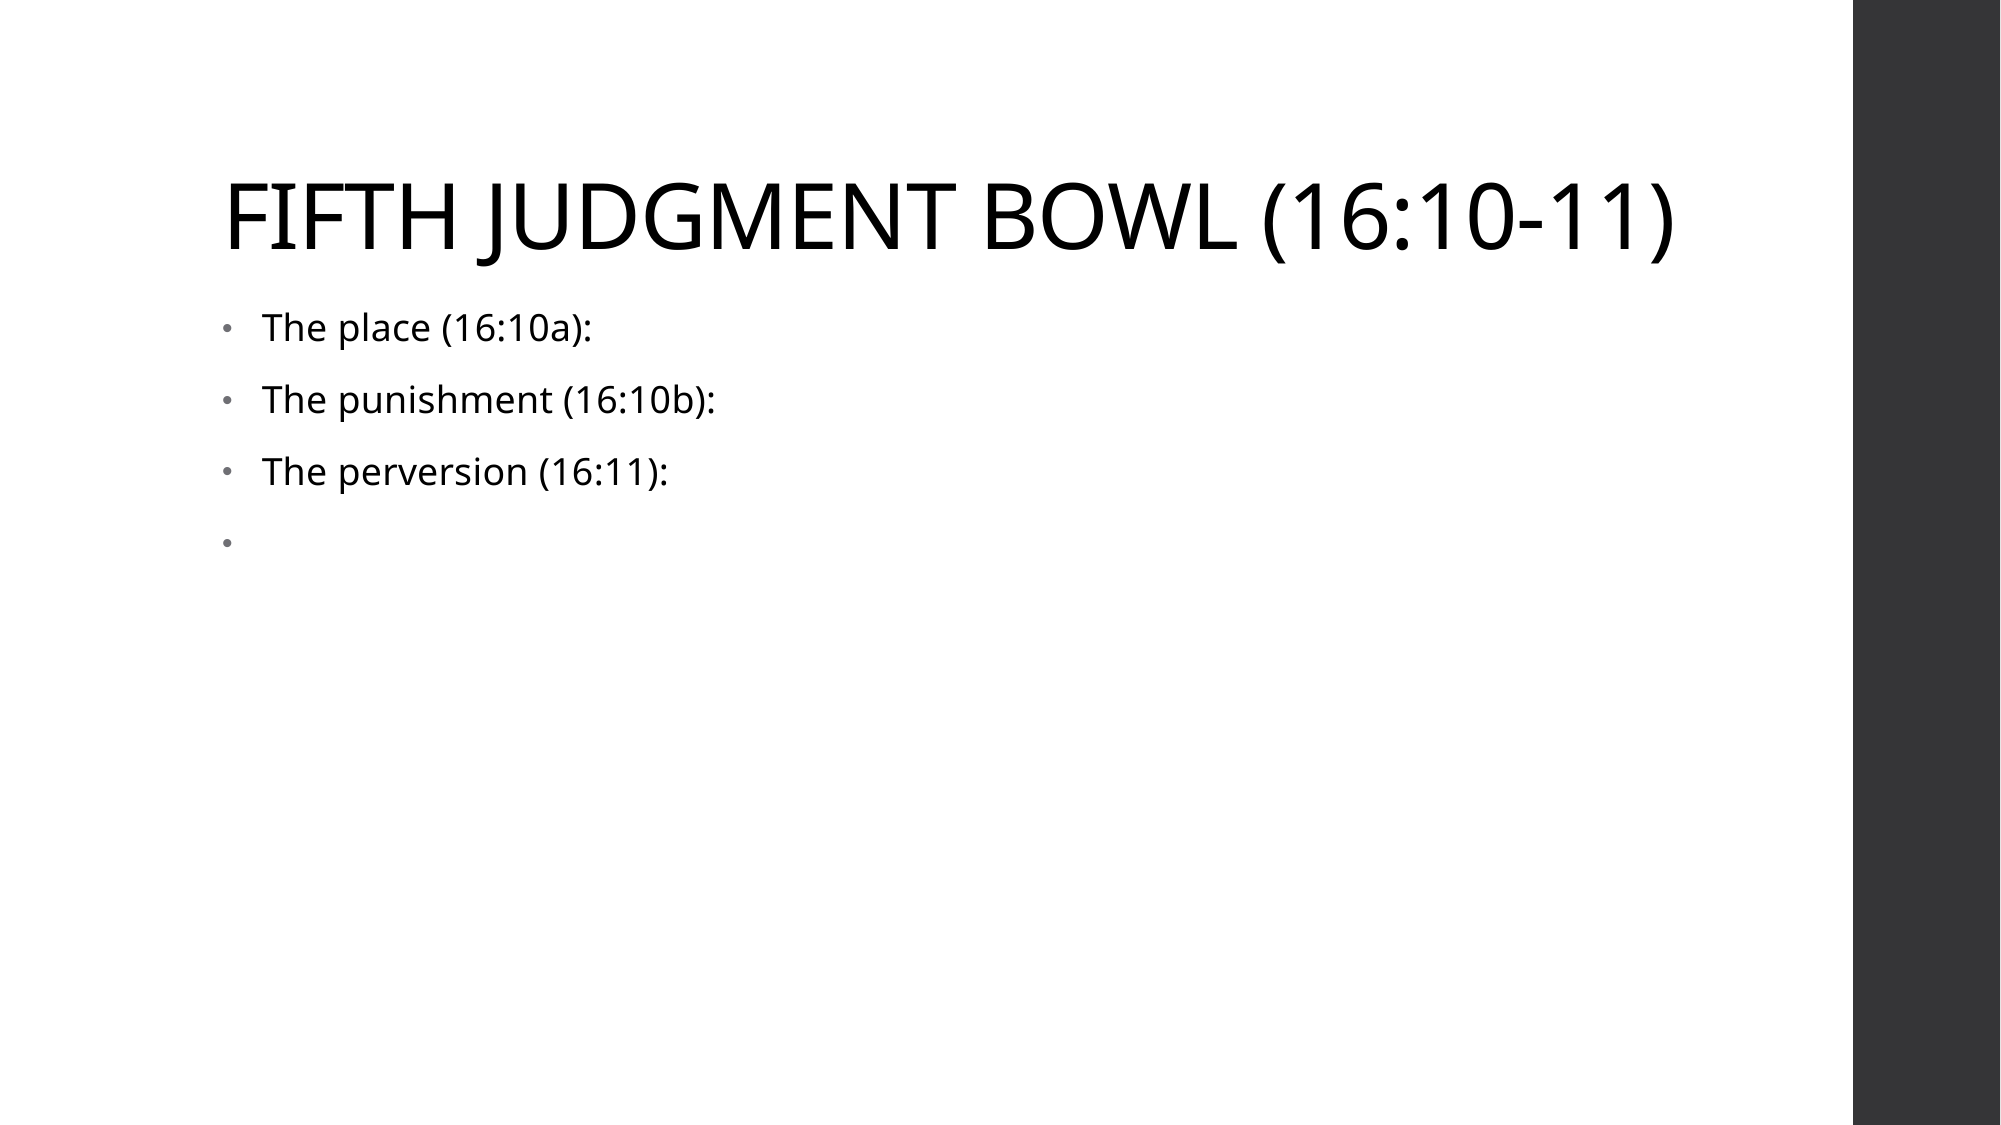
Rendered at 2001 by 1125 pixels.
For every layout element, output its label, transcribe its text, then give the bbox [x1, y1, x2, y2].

title FIFTH JUDGMENT BOWL (16:10-11) [206, 60, 1797, 278]
list The place (16:10a): The punishment (16:10b): The perversion (16:11): [206, 299, 1617, 1014]
